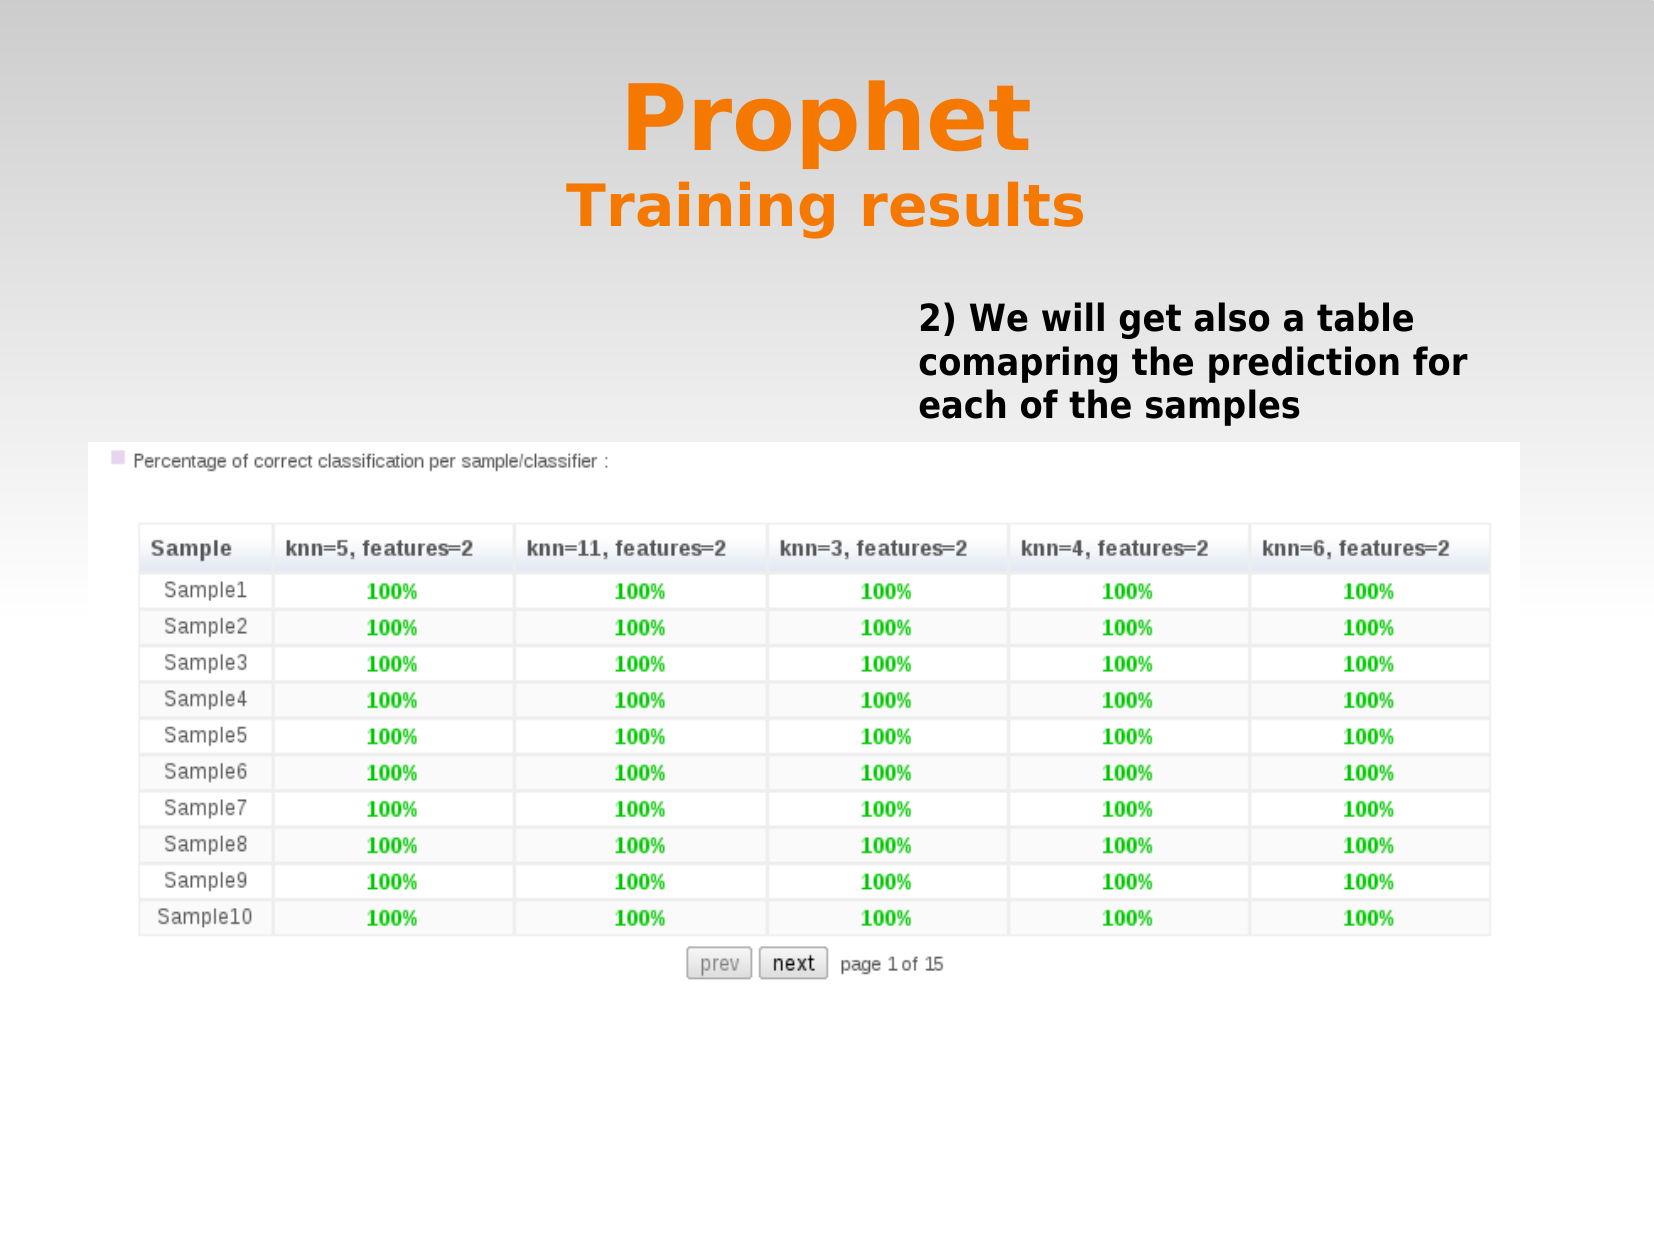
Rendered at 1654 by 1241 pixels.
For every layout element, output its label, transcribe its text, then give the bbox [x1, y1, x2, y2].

text_box 2) We will get also a table comapring the prediction for each of the samples [903, 289, 1495, 435]
picture [88, 442, 1520, 1009]
title Prophet Training results [82, 49, 1571, 257]
